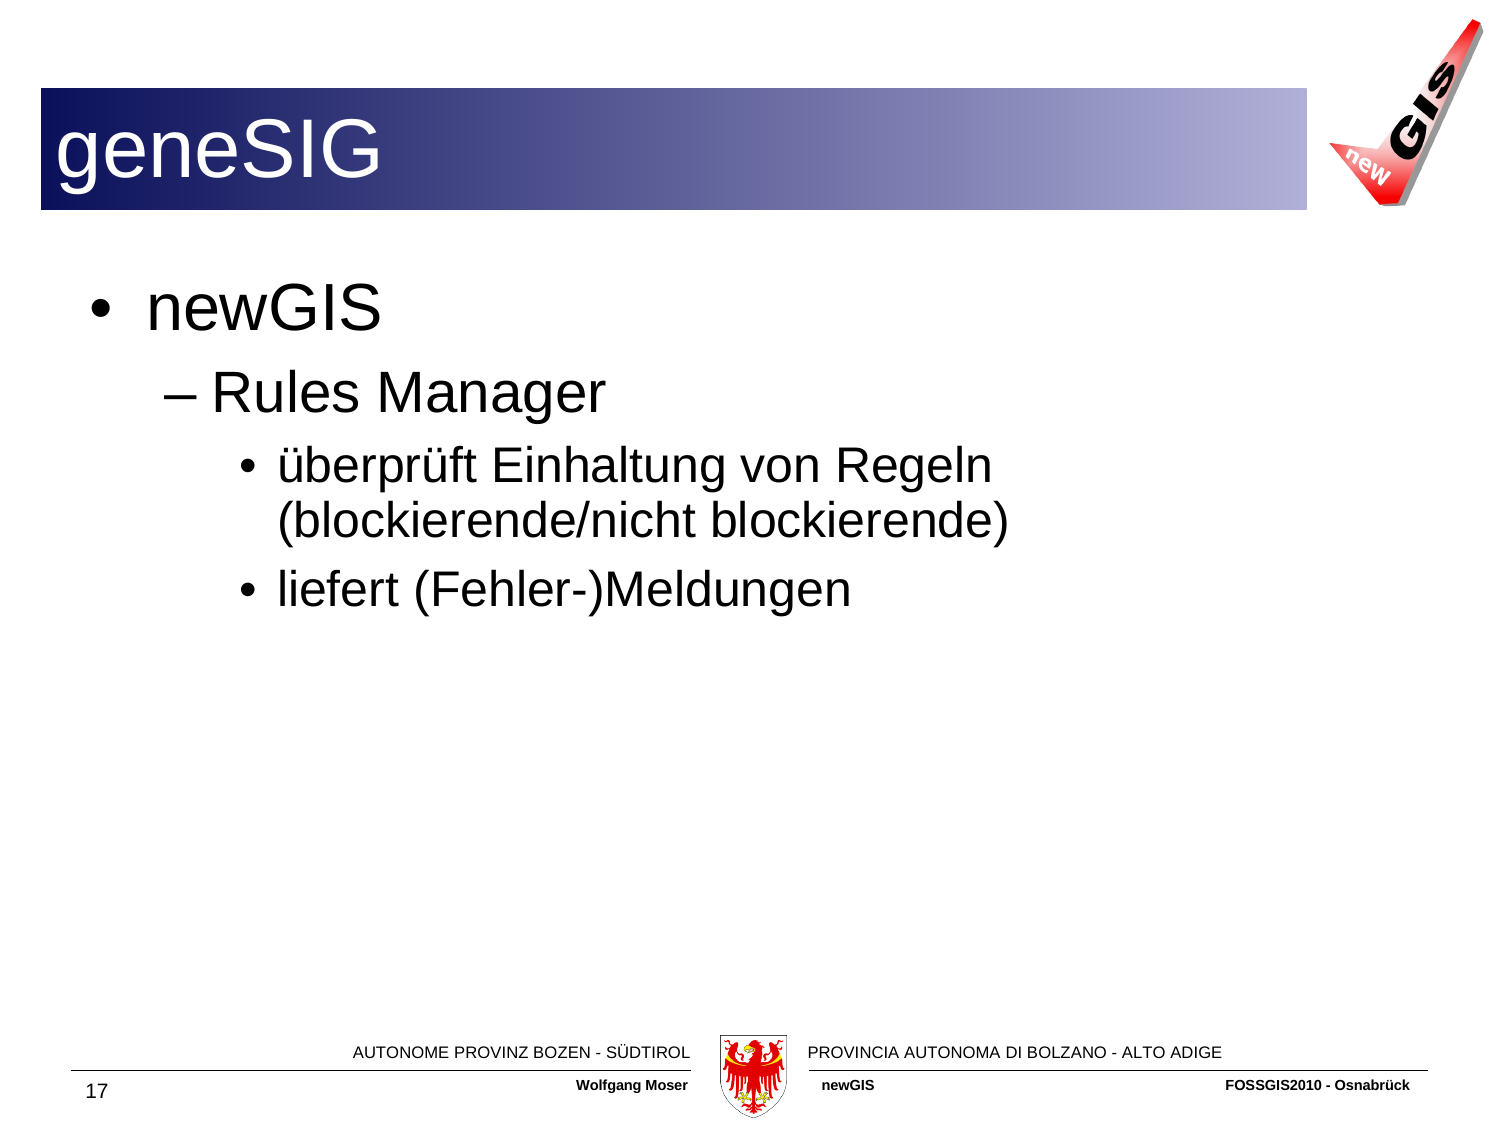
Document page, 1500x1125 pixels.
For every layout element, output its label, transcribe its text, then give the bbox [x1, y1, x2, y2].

list newGIS Rules Manager überprüft Einhaltung von Regeln (blockierende/nicht blockierende) liefert (Fehler-)Meldungen [75, 262, 1426, 1006]
picture [720, 1035, 787, 1118]
text_box geneSIG [41, 88, 1307, 210]
picture [1328, 18, 1485, 207]
